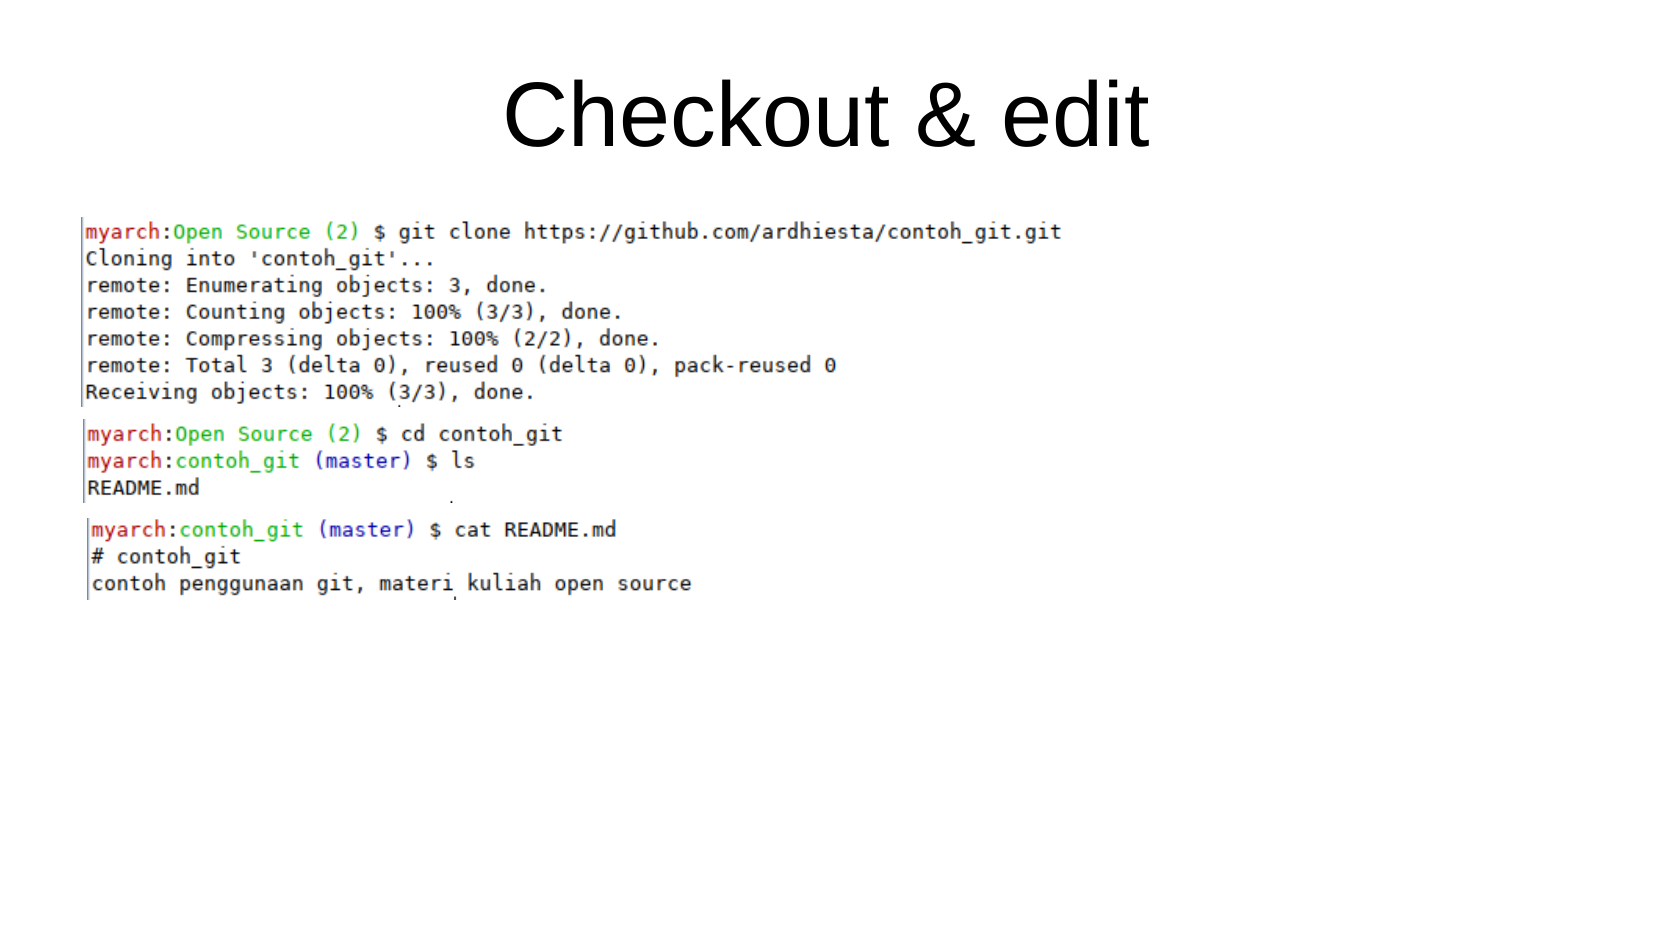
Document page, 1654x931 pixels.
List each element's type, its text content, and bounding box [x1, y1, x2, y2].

picture [81, 217, 1075, 407]
title Checkout & edit [82, 37, 1571, 193]
picture [87, 518, 711, 600]
picture [83, 419, 595, 503]
